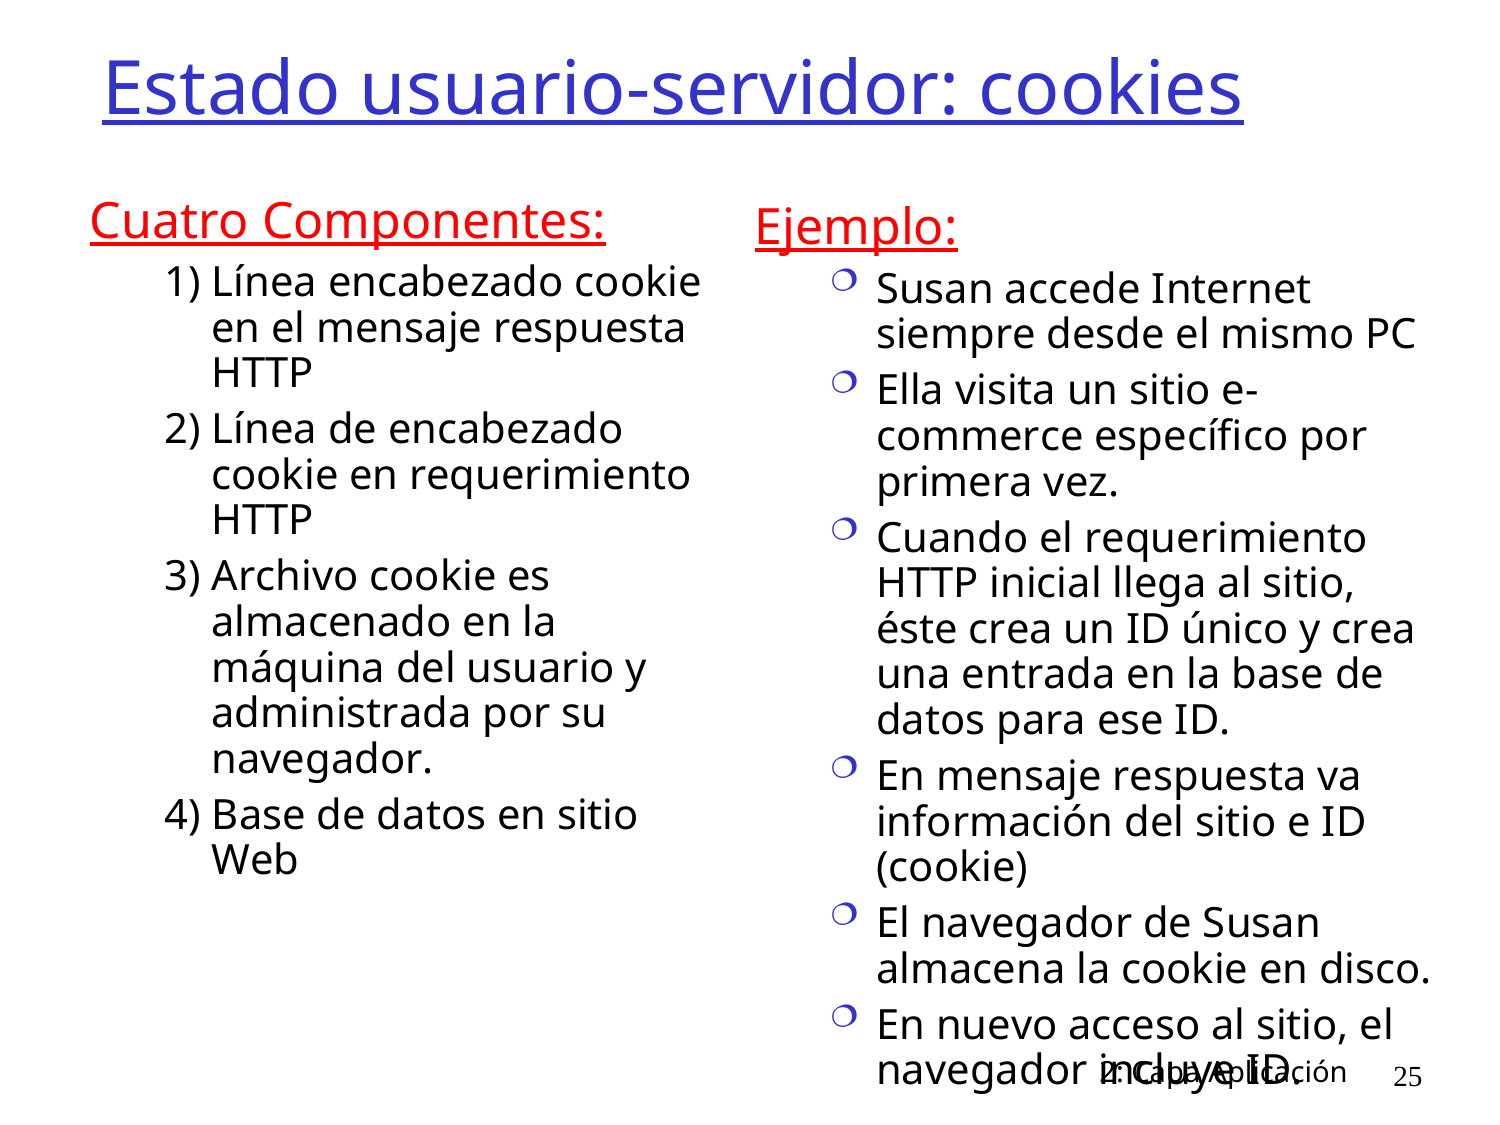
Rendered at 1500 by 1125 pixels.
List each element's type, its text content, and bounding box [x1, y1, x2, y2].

title Estado usuario-servidor: cookies [87, 15, 1463, 158]
list Ejemplo: Susan accede Internet siempre desde el mismo PC Ella visita un sitio e-commerce específico por primera vez. Cuando el requerimiento HTTP inicial llega al sitio, éste crea un ID único y crea una entrada en la base de datos para ese ID. En mensaje respuesta va información del sitio e ID (cookie) El navegador de Susan almacena la cookie en disco. En nuevo acceso al sitio, el navegador incluye ID. [739, 187, 1464, 1066]
list Cuatro Componentes: 1) Línea encabezado cookie en el mensaje respuesta HTTP 2) Línea de encabezado cookie en requerimiento HTTP 3) Archivo cookie es almacenado en la máquina del usuario y administrada por su navegador. 4) Base de datos en sitio Web [75, 187, 739, 1066]
